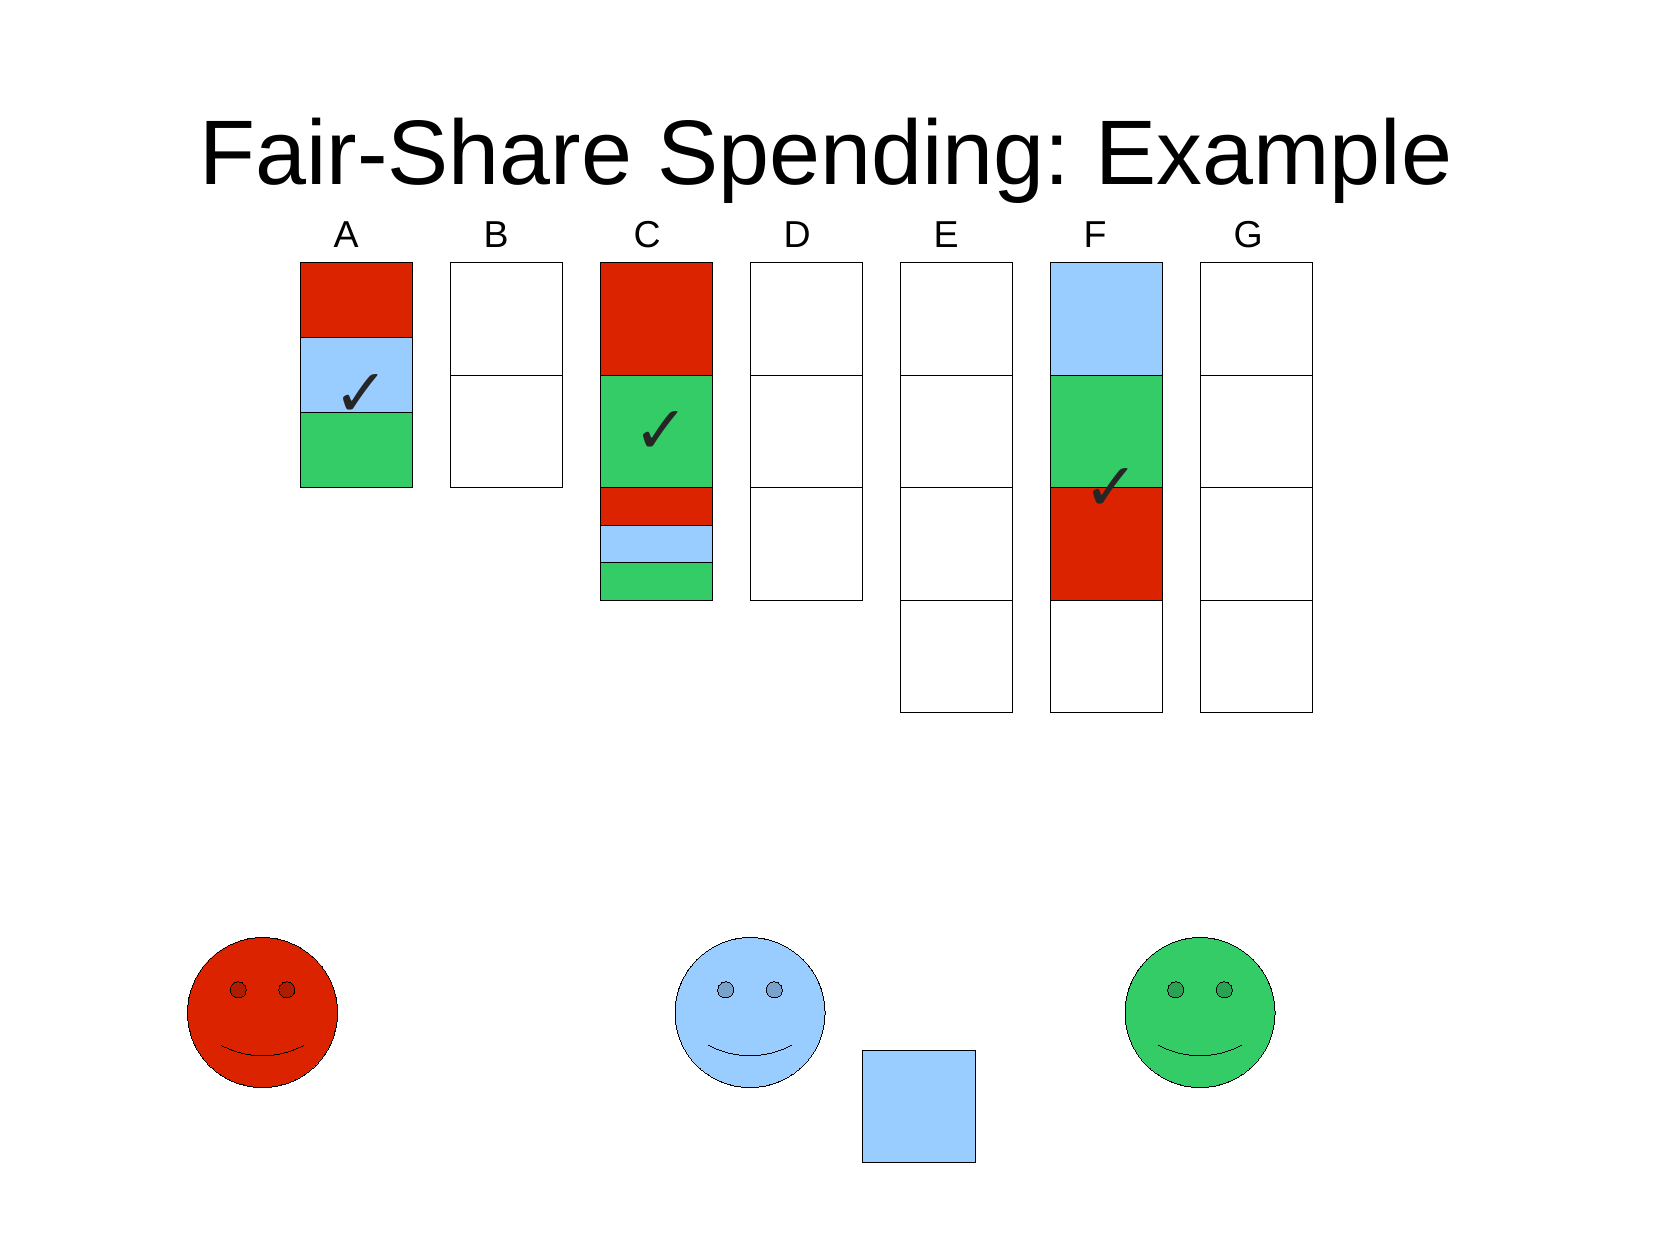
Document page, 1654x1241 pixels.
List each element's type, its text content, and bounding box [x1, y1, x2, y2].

text_box D [768, 205, 826, 263]
text_box [1050, 262, 1163, 713]
title Fair-Share Spending: Example [82, 49, 1571, 257]
text_box [900, 262, 1013, 713]
text_box [862, 1050, 976, 1163]
text_box ✓ [618, 375, 713, 469]
text_box [750, 262, 863, 601]
text_box B [468, 206, 526, 264]
text_box [675, 937, 826, 1088]
text_box [450, 262, 563, 488]
text_box [1200, 262, 1313, 713]
text_box E [918, 206, 975, 264]
text_box F [1068, 206, 1126, 264]
text_box [187, 937, 338, 1088]
text_box C [618, 205, 675, 263]
text_box G [1218, 205, 1276, 263]
text_box A [318, 206, 376, 264]
text_box ✓ [1068, 431, 1163, 526]
text_box [1125, 937, 1276, 1088]
text_box [300, 262, 413, 488]
text_box [600, 262, 713, 601]
text_box ✓ [318, 337, 413, 431]
